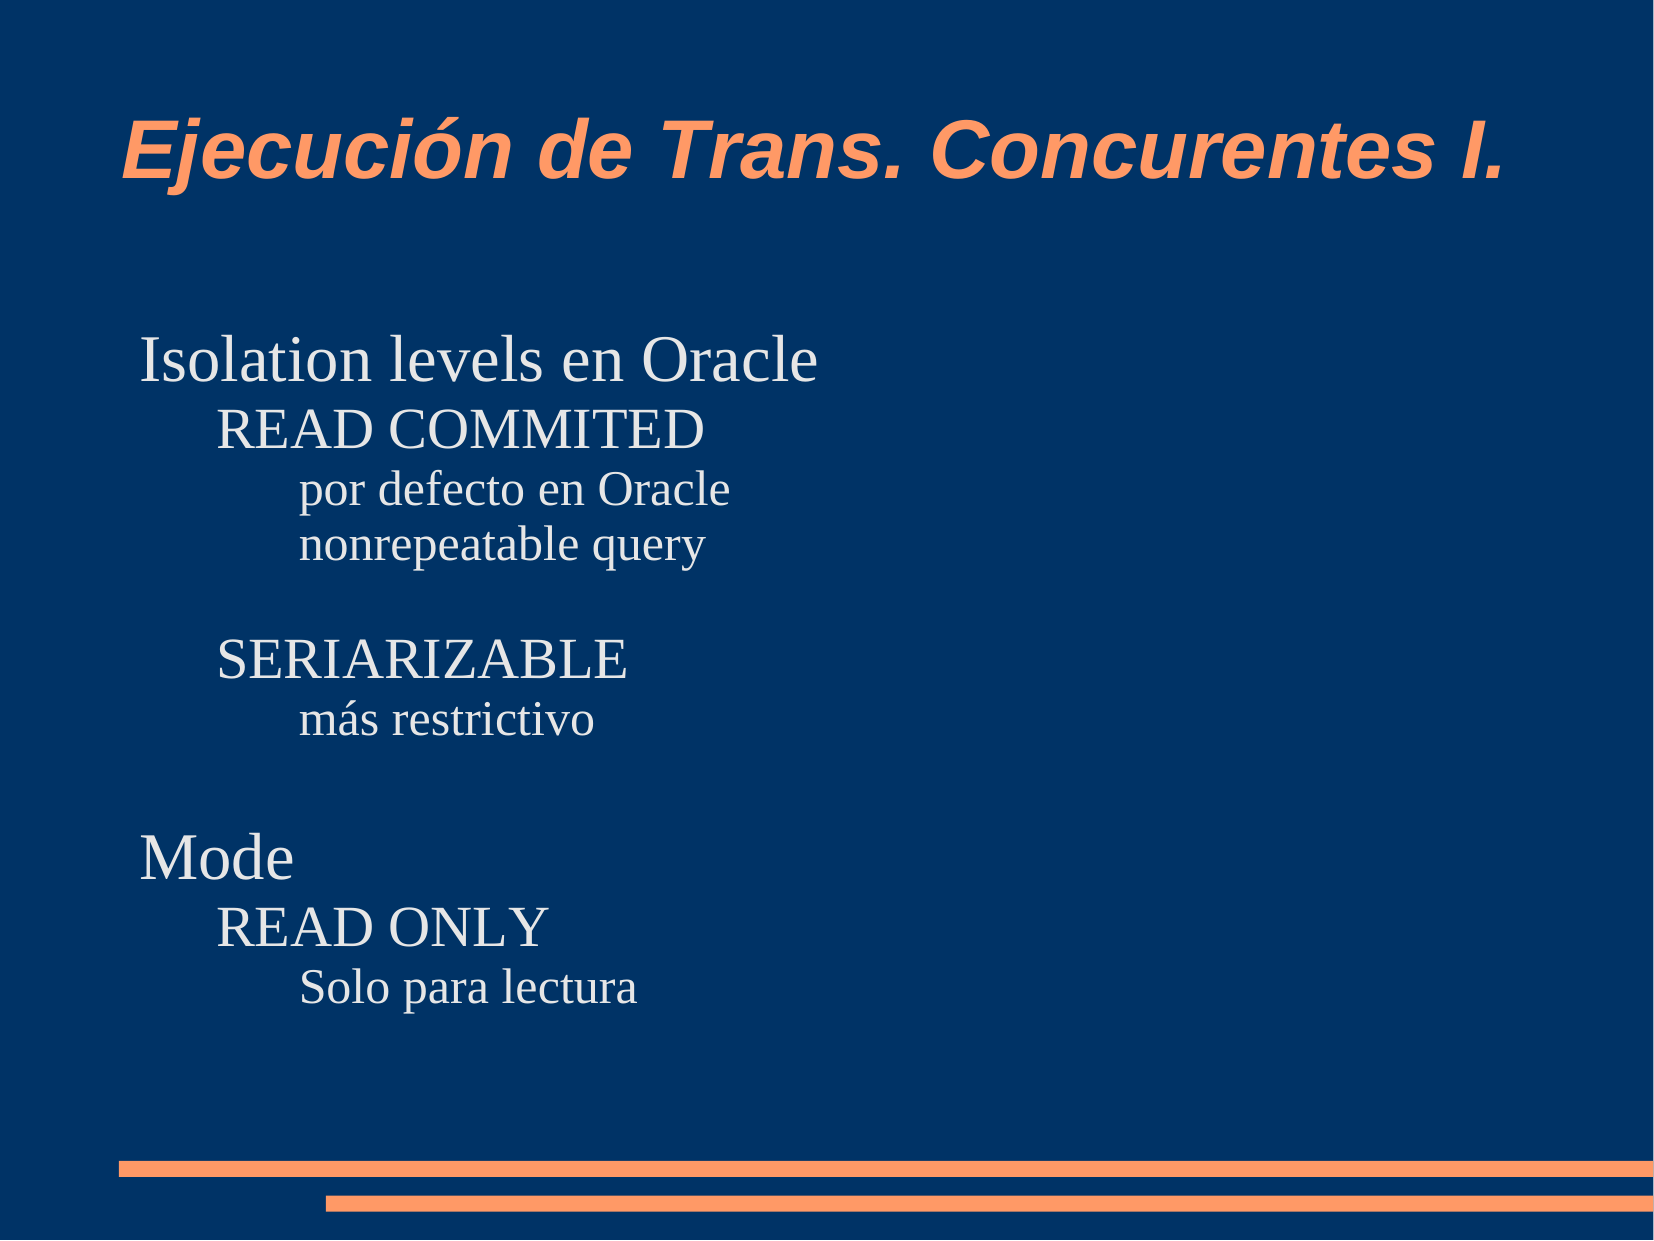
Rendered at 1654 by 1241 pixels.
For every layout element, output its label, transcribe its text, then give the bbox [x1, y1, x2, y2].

title Ejecución de Trans. Concurentes I. [121, 53, 1534, 247]
list Isolation levels en Oracle READ COMMITED por defecto en Oracle nonrepeatable query SERIARIZABLE más restrictivo Mode READ ONLY Solo para lectura [121, 322, 1561, 1118]
